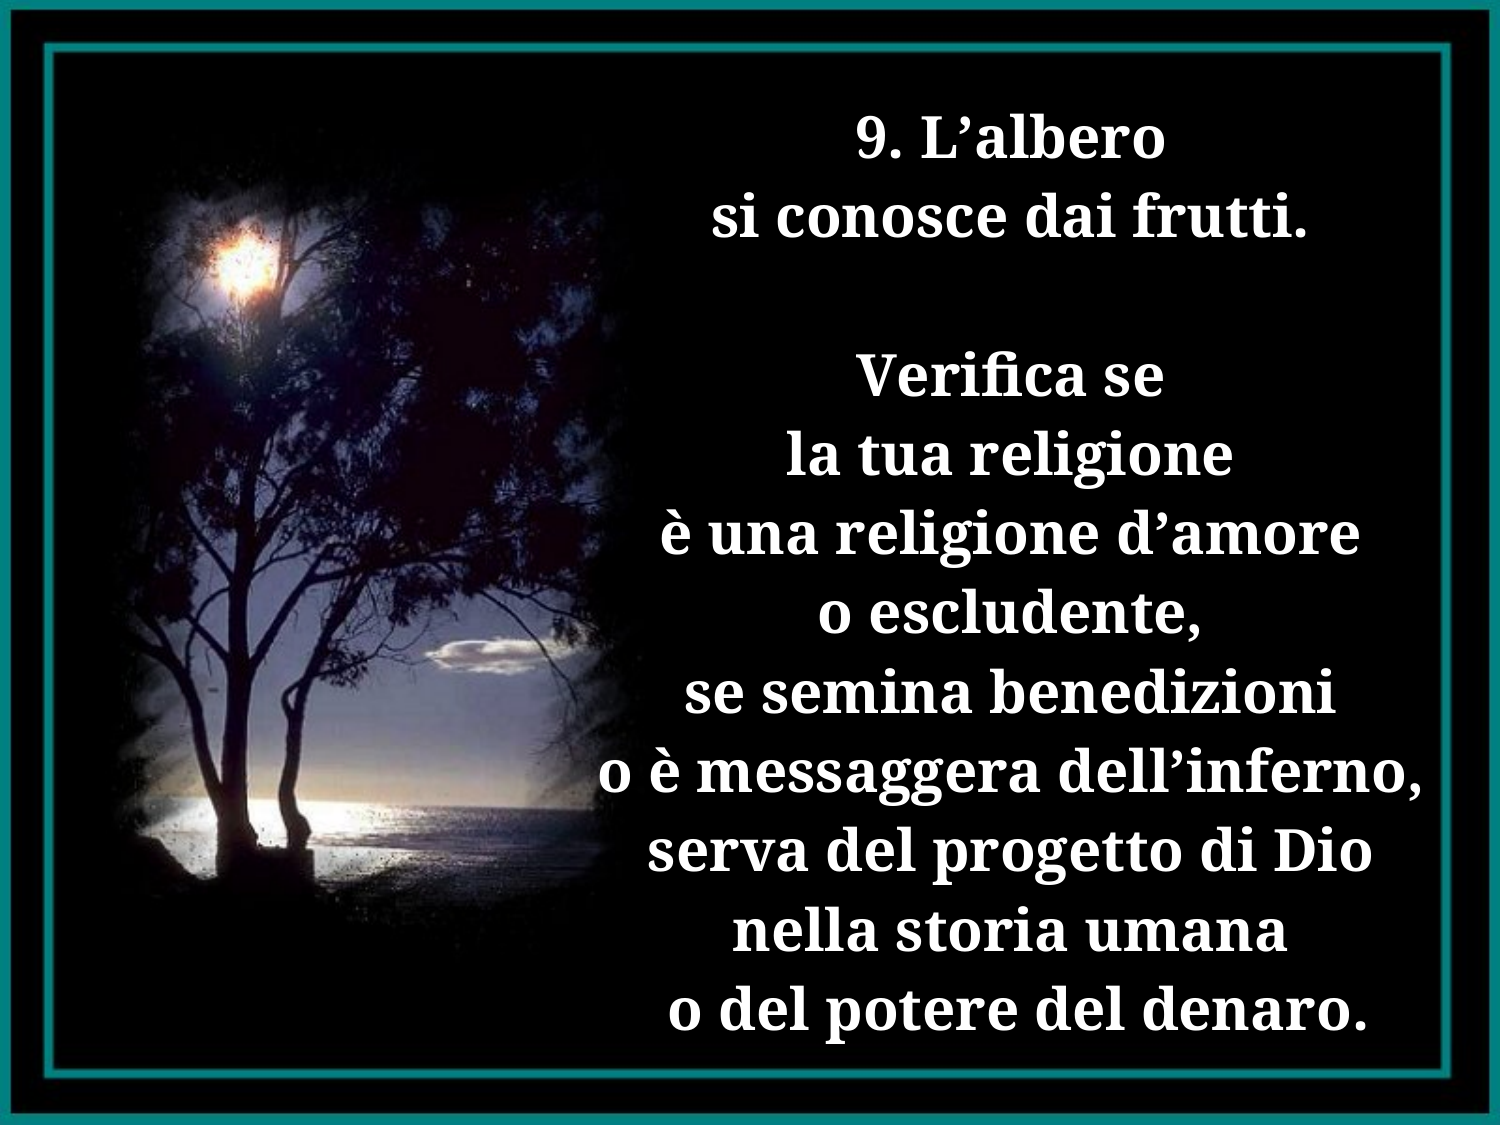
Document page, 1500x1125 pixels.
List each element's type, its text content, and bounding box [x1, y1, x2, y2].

picture [0, 0, 1500, 1125]
text_box 9. L’albero si conosce dai frutti. Verifica se la tua religione è una religione d’amore o escludente, se semina benedizioni o è messaggera dell’inferno, serva del progetto di Dio nella storia umana o del potere del denaro. [561, 88, 1477, 1055]
